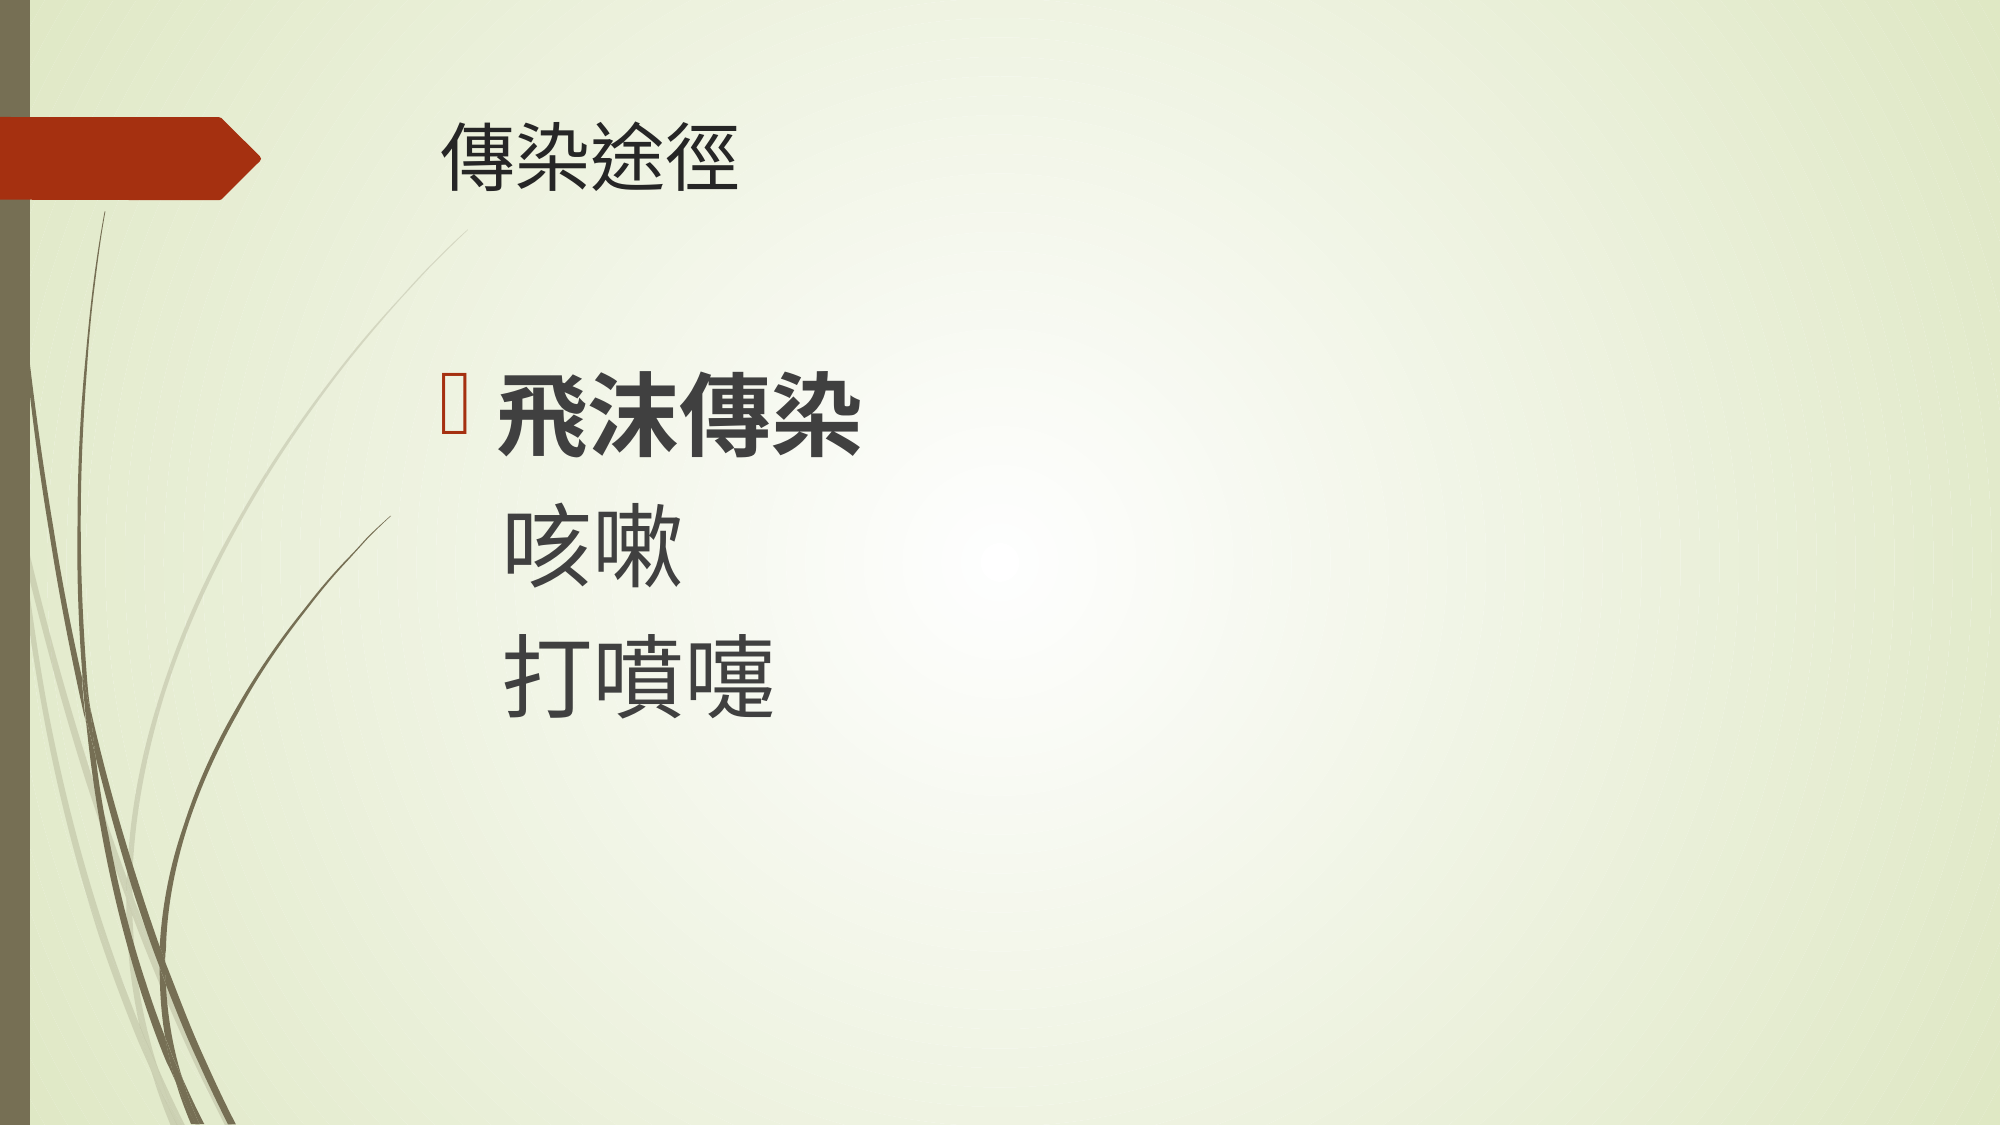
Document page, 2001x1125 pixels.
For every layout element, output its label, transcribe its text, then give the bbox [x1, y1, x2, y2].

title 傳染途徑 [425, 102, 1888, 313]
list 飛沫傳染 咳嗽 打噴嚏 [424, 350, 1888, 970]
